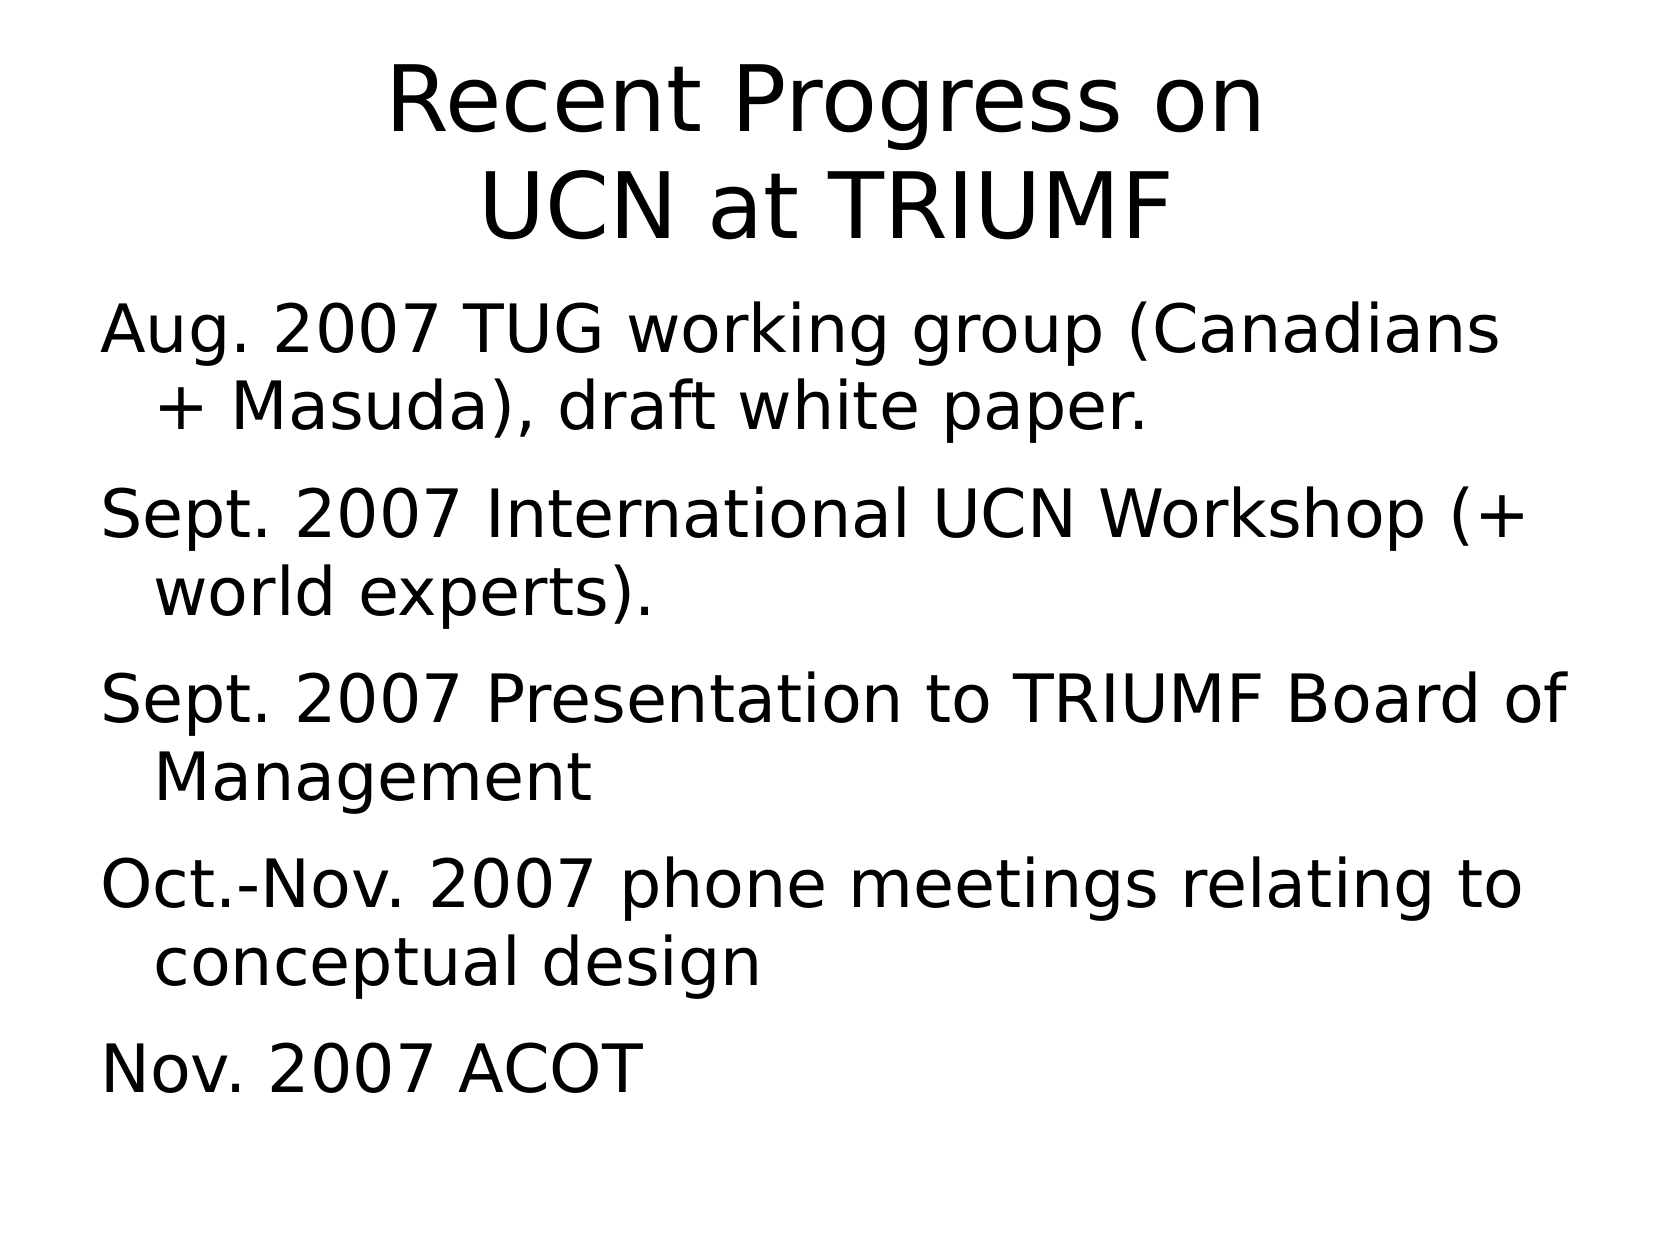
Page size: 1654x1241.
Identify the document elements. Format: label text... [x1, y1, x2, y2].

title Recent Progress on UCN at TRIUMF [82, 45, 1571, 261]
list Aug. 2007 TUG working group (Canadians + Masuda), draft white paper. Sept. 2007 International UCN Workshop (+ world experts). Sept. 2007 Presentation to TRIUMF Board of Management Oct.-Nov. 2007 phone meetings relating to conceptual design Nov. 2007 ACOT [82, 290, 1571, 1109]
